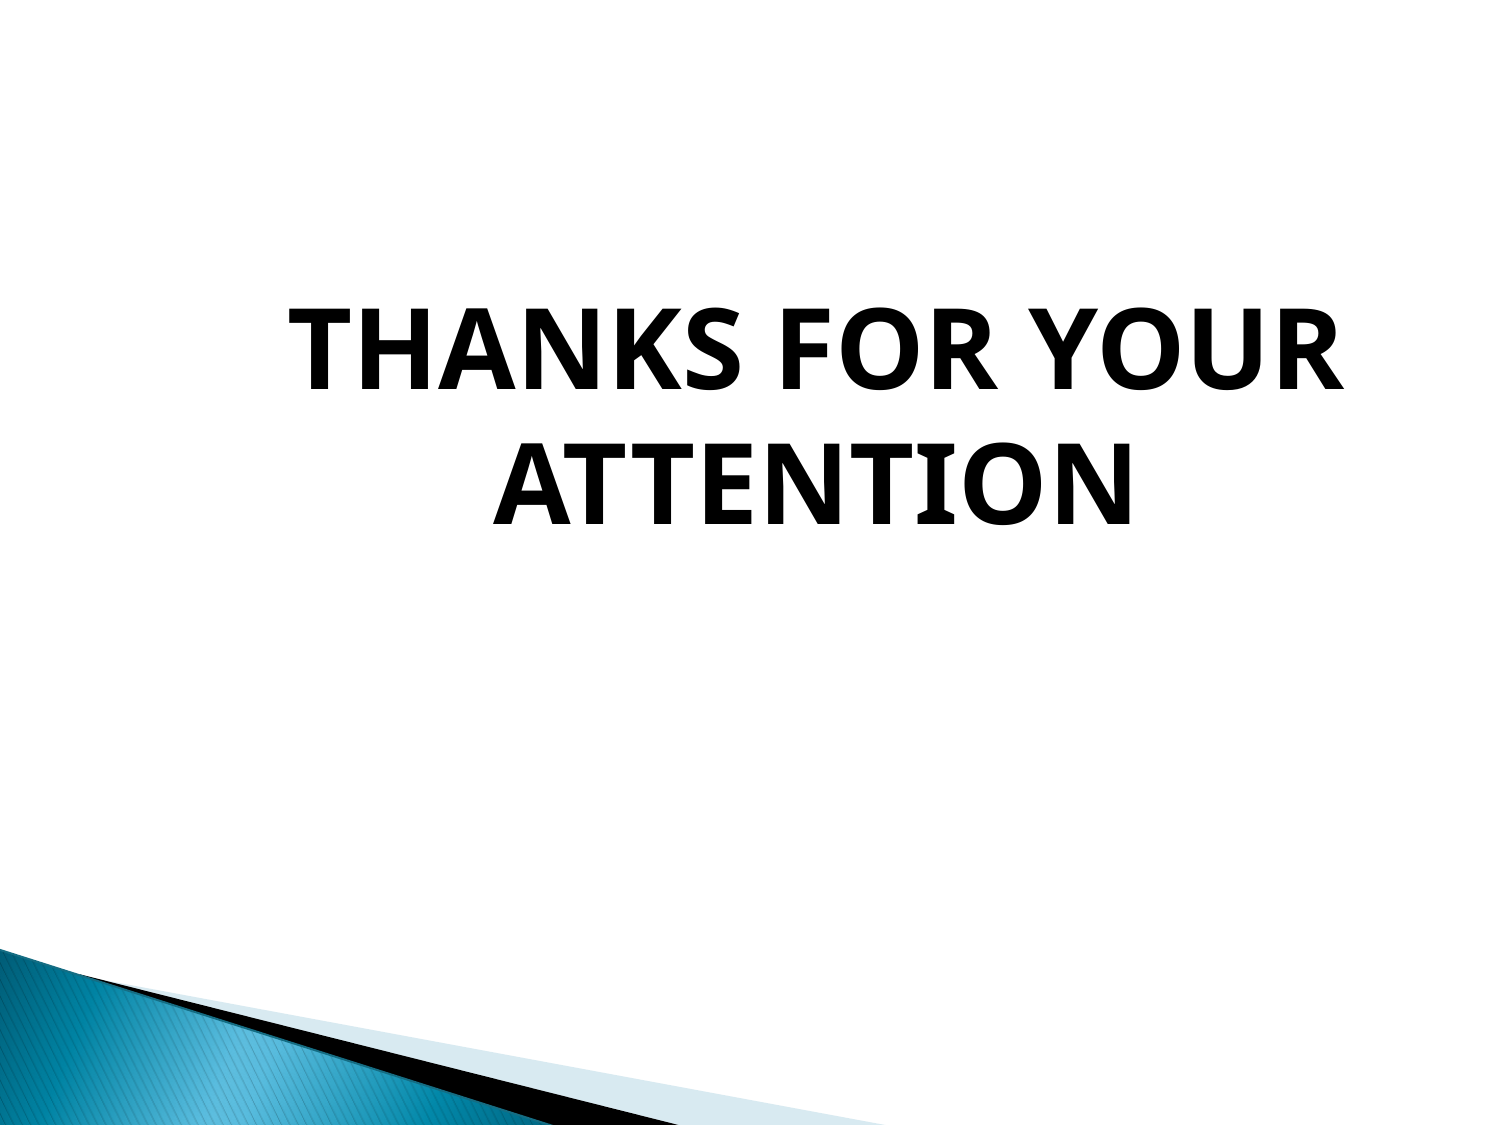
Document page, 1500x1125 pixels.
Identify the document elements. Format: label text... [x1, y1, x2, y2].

text_box THANKS FOR YOUR ATTENTION [0, 269, 1500, 555]
